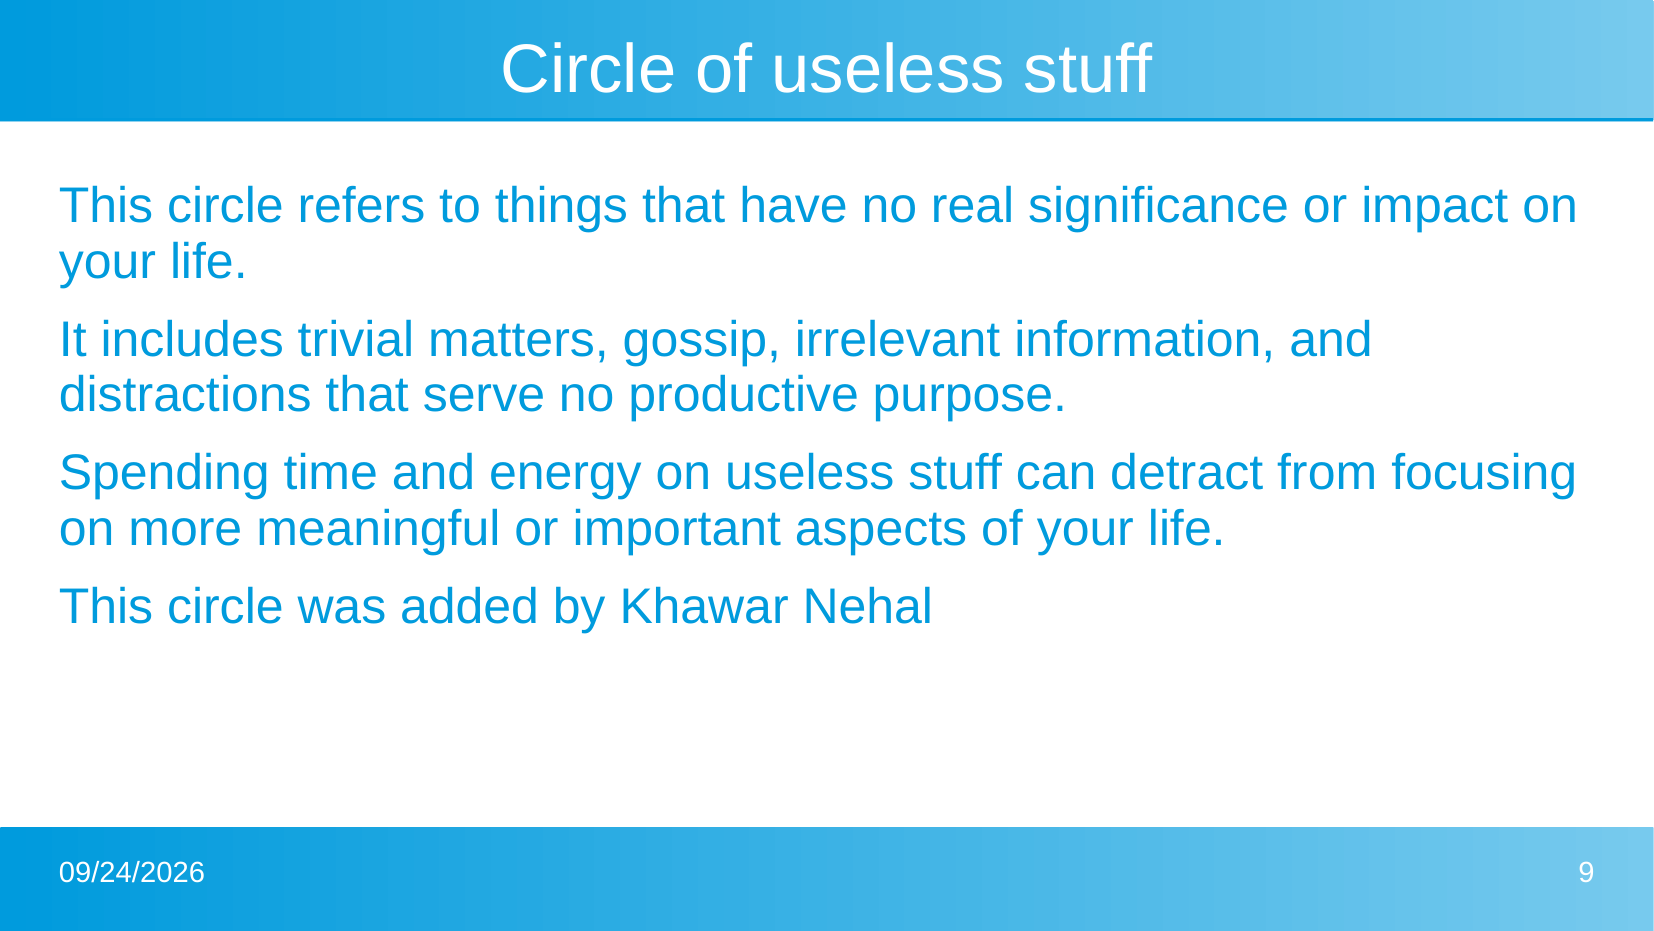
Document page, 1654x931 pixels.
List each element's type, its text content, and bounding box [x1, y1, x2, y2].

list This circle refers to things that have no real significance or impact on your life. It includes trivial matters, gossip, irrelevant information, and distractions that serve no productive purpose. Spending time and energy on useless stuff can detract from focusing on more meaningful or important aspects of your life. This circle was added by Khawar Nehal [59, 177, 1595, 768]
title Circle of useless stuff [59, 29, 1595, 108]
